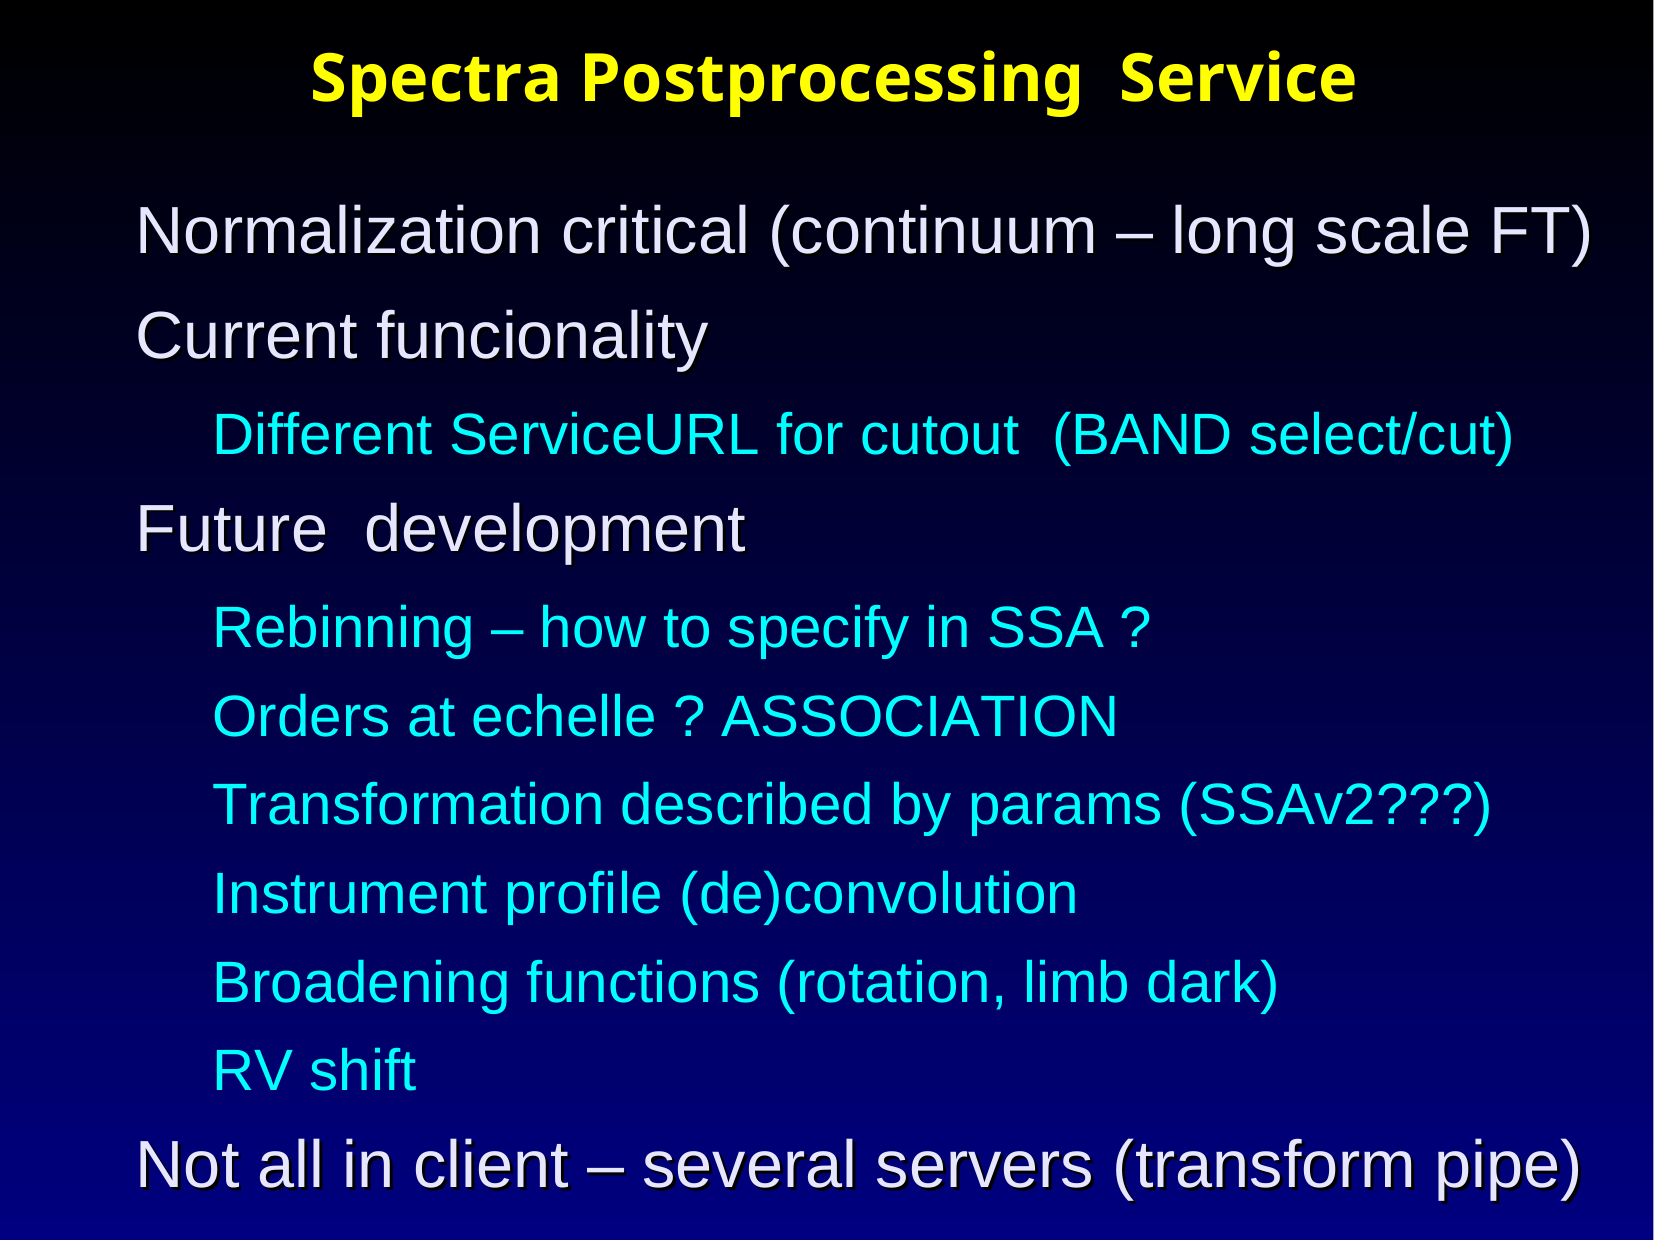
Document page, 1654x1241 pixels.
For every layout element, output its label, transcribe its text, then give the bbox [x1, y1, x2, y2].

list Normalization critical (continuum – long scale FT) Current funcionality Different ServiceURL for cutout (BAND select/cut) Future development Rebinning – how to specify in SSA ? Orders at echelle ? ASSOCIATION Transformation described by params (SSAv2???) Instrument profile (de)convolution Broadening functions (rotation, limb dark) RV shift Not all in client – several servers (transform pipe) [118, 193, 1607, 1241]
title Spectra Postprocessing Service [90, 0, 1579, 180]
